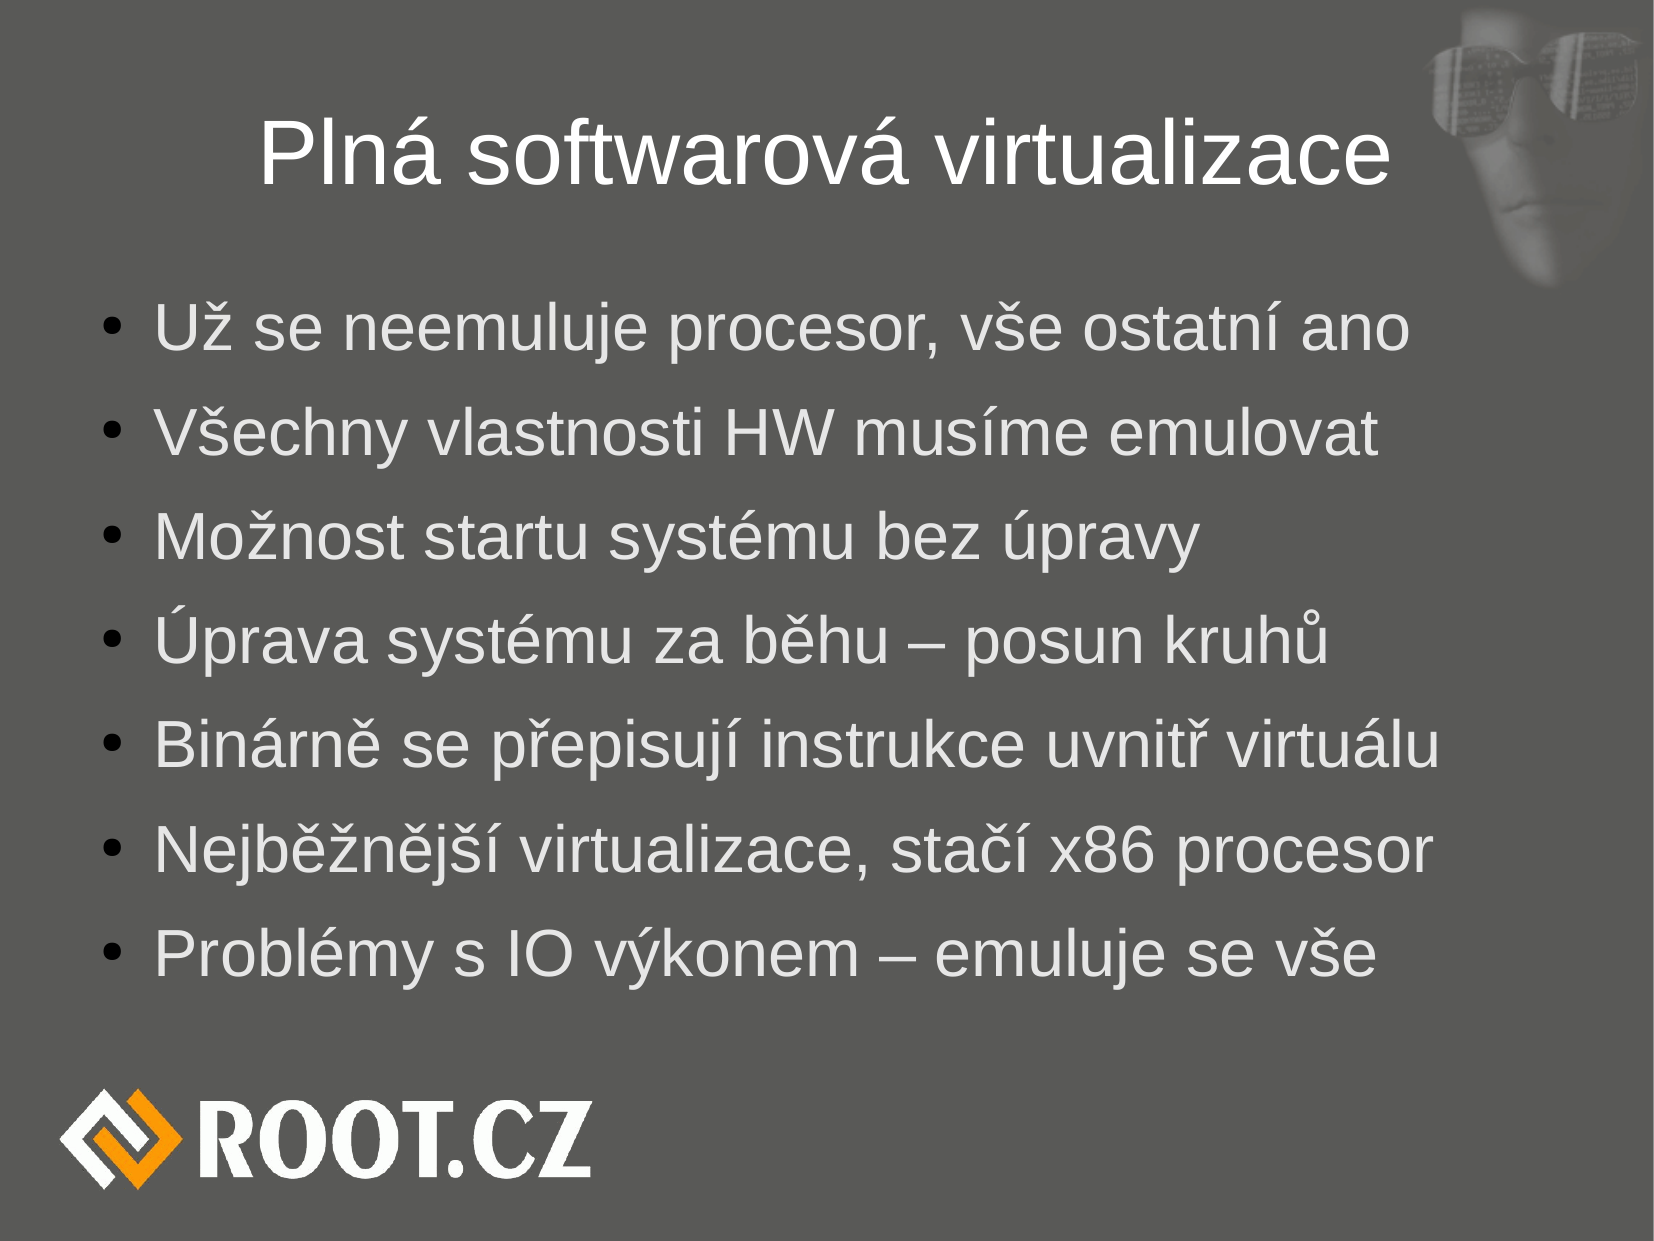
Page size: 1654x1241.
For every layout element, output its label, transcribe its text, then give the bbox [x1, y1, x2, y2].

picture [0, 0, 1654, 1241]
list Už se neemuluje procesor, vše ostatní ano Všechny vlastnosti HW musíme emulovat Možnost startu systému bez úpravy Úprava systému za běhu – posun kruhů Binárně se přepisují instrukce uvnitř virtuálu Nejběžnější virtualizace, stačí x86 procesor Problémy s IO výkonem – emuluje se vše [82, 290, 1571, 1094]
title Plná softwarová virtualizace [82, 56, 1571, 250]
